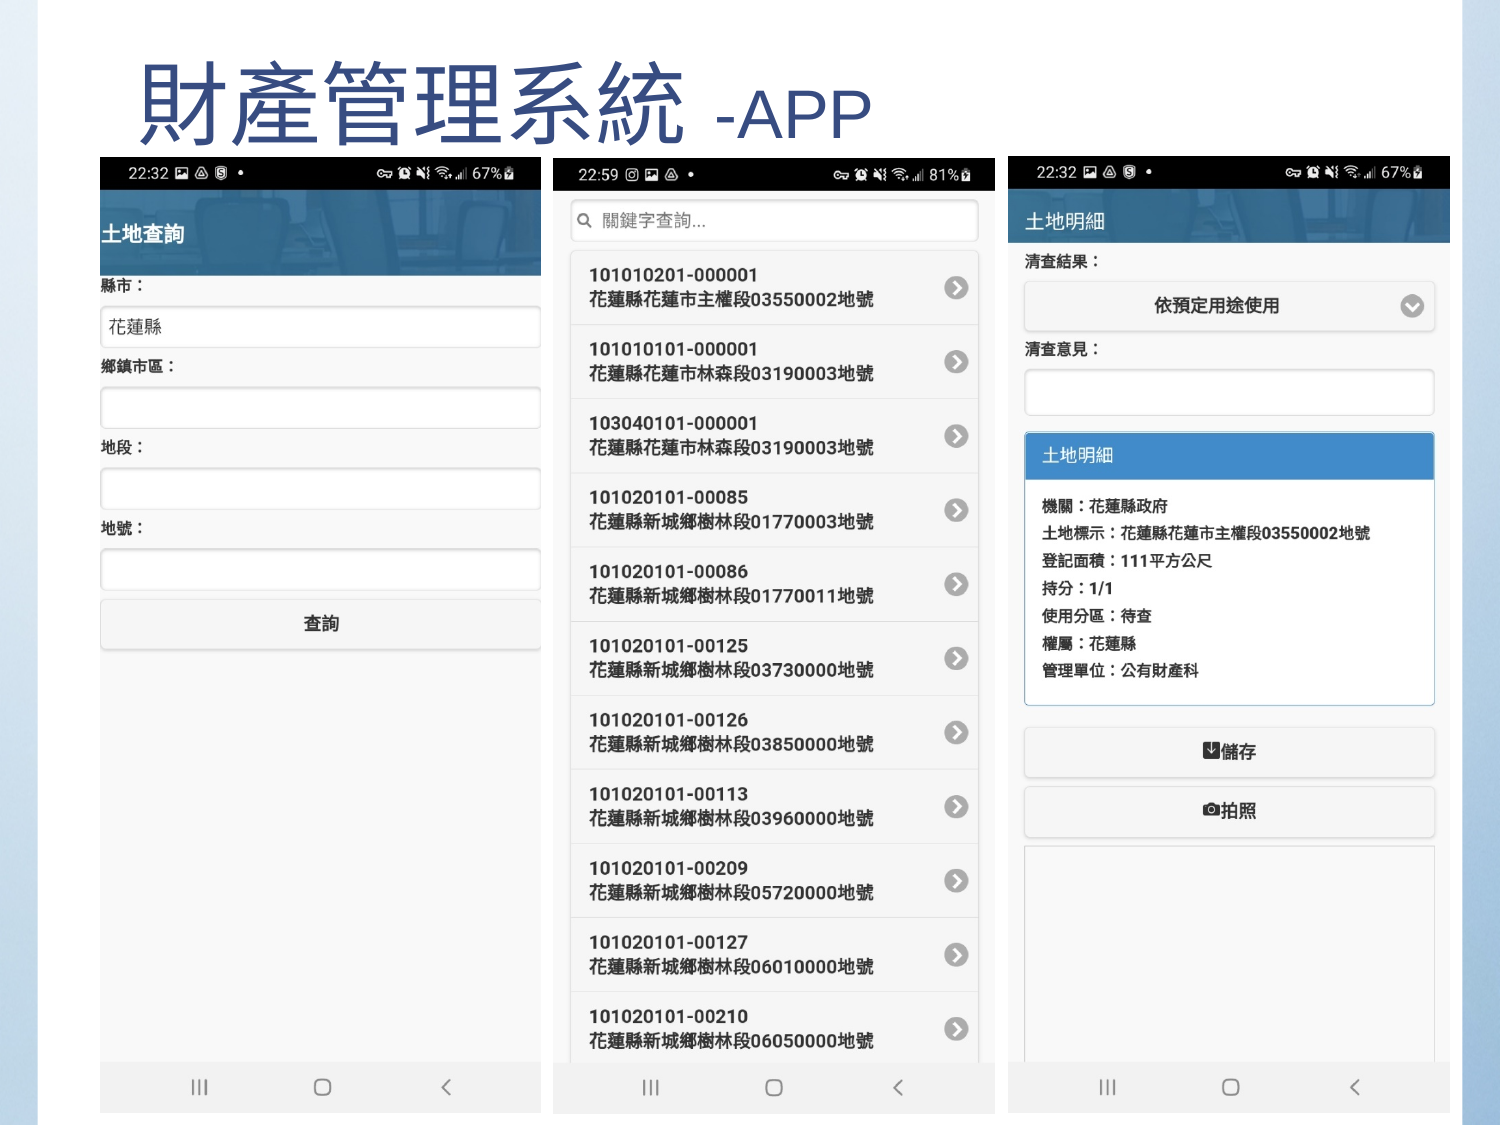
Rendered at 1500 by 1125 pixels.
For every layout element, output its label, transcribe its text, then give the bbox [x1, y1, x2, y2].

title 財產管理系統-APP [137, 12, 1388, 161]
picture [0, 0, 1500, 1125]
